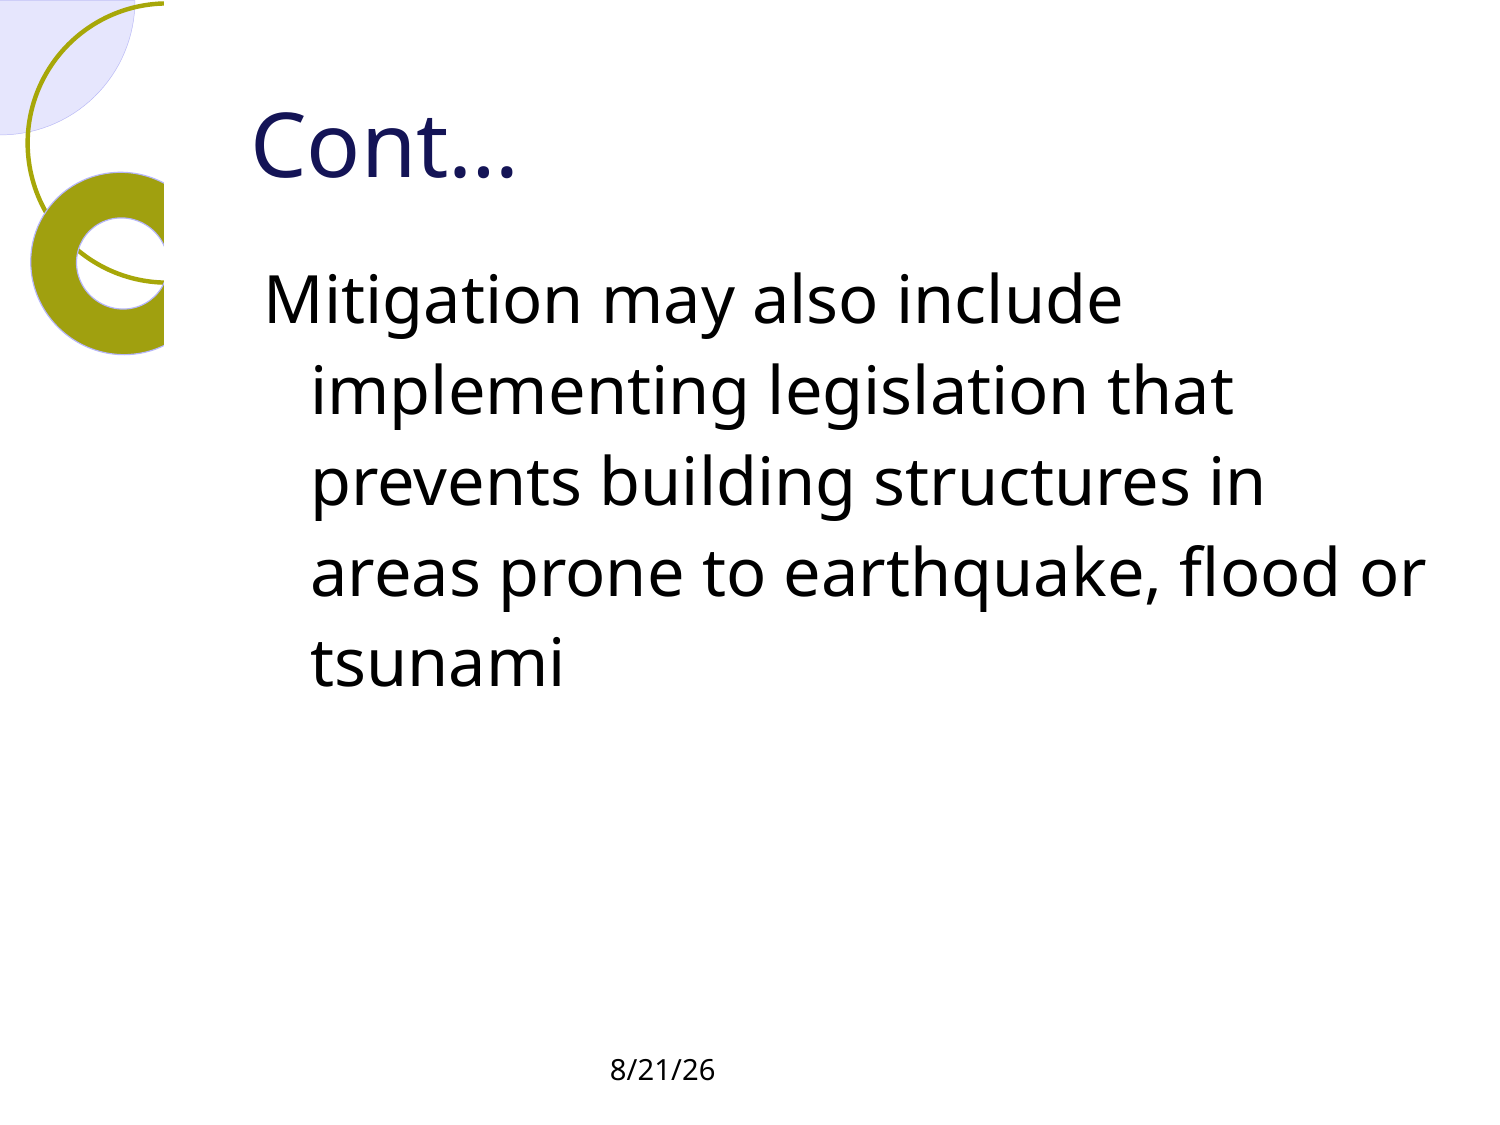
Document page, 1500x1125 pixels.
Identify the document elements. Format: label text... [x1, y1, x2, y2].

title Cont… [235, 33, 1466, 237]
list Mitigation may also include implementing legislation that prevents building structures in areas prone to earthquake, flood or tsunami [235, 237, 1466, 1003]
